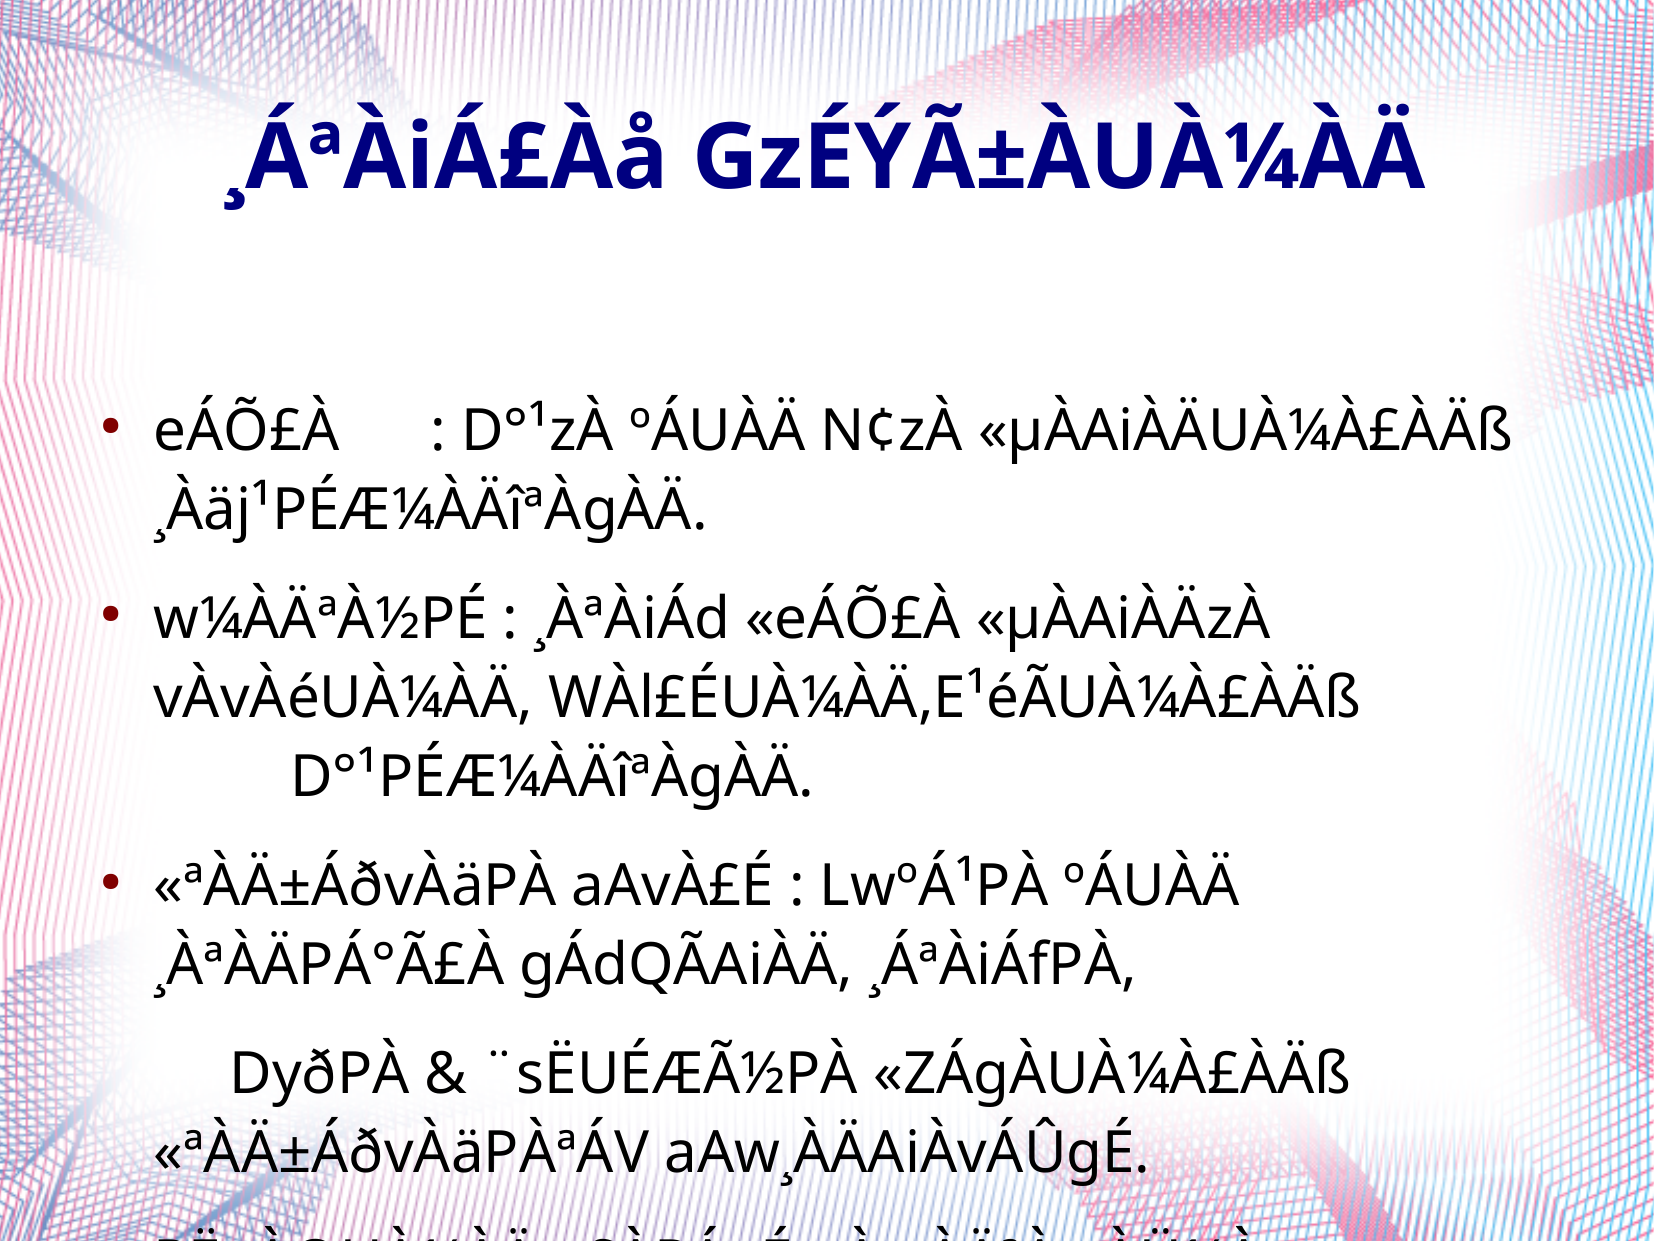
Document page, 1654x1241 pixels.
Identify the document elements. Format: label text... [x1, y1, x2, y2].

title ¸ÁªÀiÁ£Àå GzÉÝÃ±ÀUÀ¼ÀÄ [82, 56, 1571, 250]
list eÁÕ£À : D°¹zÀ ºÁUÀÄ N¢zÀ «µÀAiÀÄUÀ¼À£ÀÄß ¸Àäj¹PÉÆ¼ÀÄîªÀgÀÄ. w¼ÀÄªÀ½PÉ : ¸ÀªÀiÁd «eÁÕ£À «µÀAiÀÄzÀ vÀvÀéUÀ¼ÀÄ, WÀl£ÉUÀ¼ÀÄ,E¹éÃUÀ¼À£ÀÄß D°¹PÉÆ¼ÀÄîªÀgÀÄ. «ªÀÄ±ÁðvÀäPÀ aAvÀ£É : LwºÁ¹PÀ ºÁUÀÄ ¸ÀªÀÄPÁ°Ã£À gÁdQÃAiÀÄ, ¸ÁªÀiÁfPÀ, DyðPÀ & ¨sËUÉÆÃ½PÀ «ZÁgÀUÀ¼À£ÀÄß «ªÀÄ±ÁðvÀäPÀªÁV aAw¸ÀÄAiÀvÁÛgÉ. PË±À®UÀ¼ÀÄ : £ÀPÁ±É gÀa¸ÀÄªÀ, ¸ÀÜ¼À UÀÄgÀÄw¸ÀÄªÀ PË±À®å ¨É¼É¹PÉÆ¼ÀÄîªÀgÀÄ. [82, 290, 1571, 1166]
picture [0, 0, 1654, 1241]
